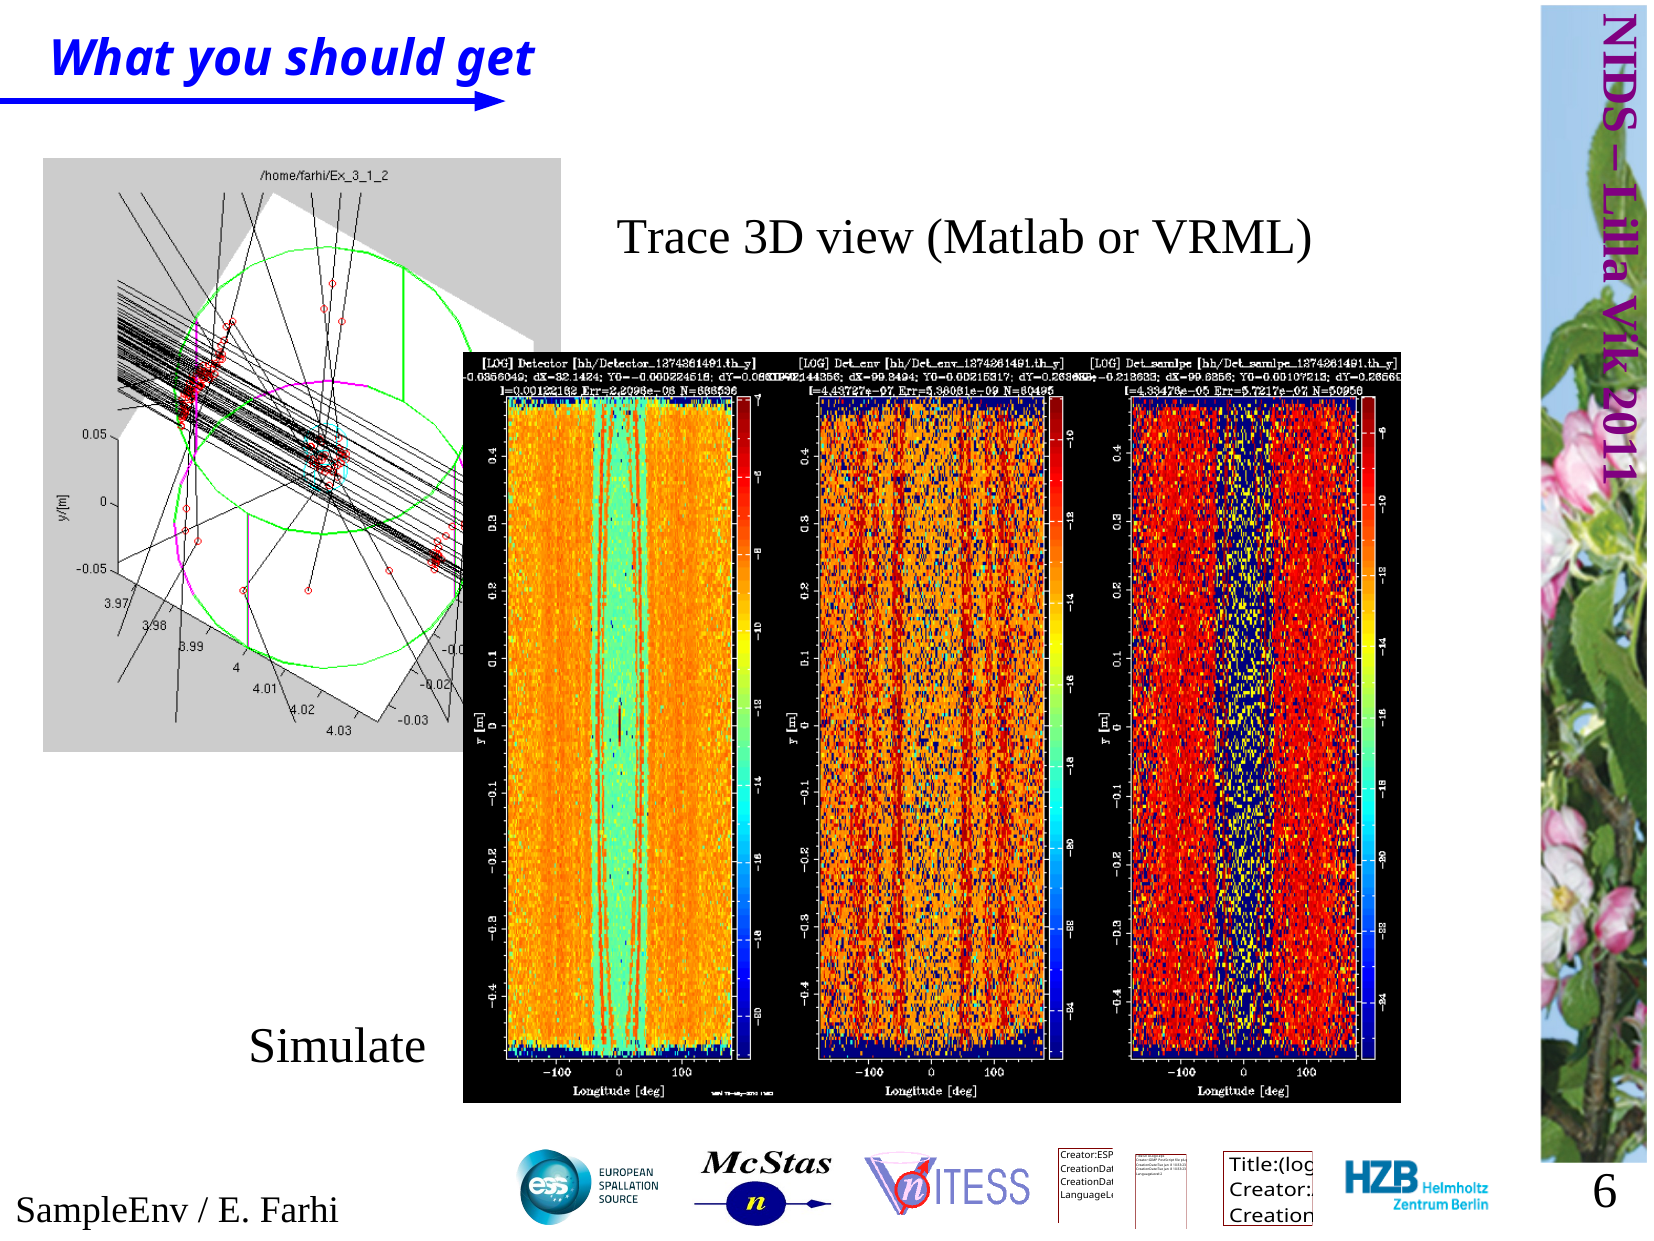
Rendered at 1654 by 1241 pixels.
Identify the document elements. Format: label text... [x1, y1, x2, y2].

text_box What you should get [49, 21, 567, 91]
picture [43, 158, 1401, 1103]
text_box Simulate [248, 1018, 427, 1074]
picture [1542, 6, 1646, 1162]
picture [692, 1150, 834, 1226]
picture [858, 1145, 1037, 1221]
picture [1323, 1145, 1526, 1221]
picture [529, 1164, 573, 1209]
text_box Trace 3D view (Matlab or VRML) [616, 209, 1313, 265]
picture [516, 1149, 658, 1225]
